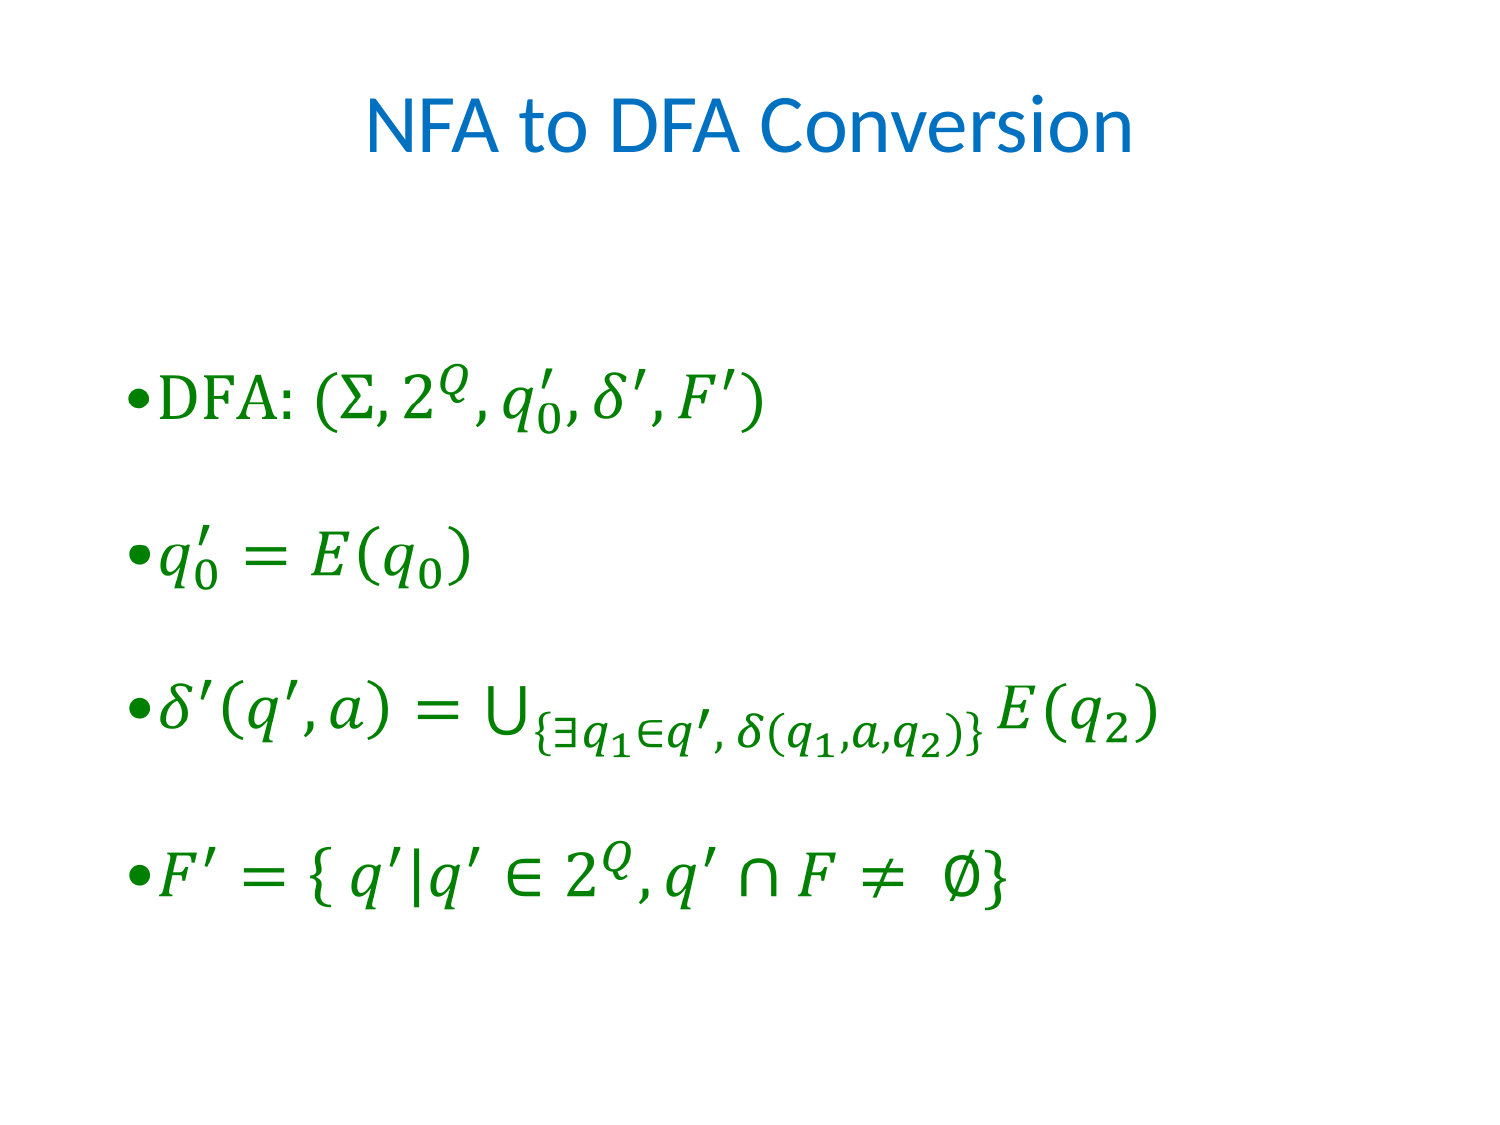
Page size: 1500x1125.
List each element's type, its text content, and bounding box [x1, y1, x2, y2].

list [75, 262, 1426, 1006]
title NFA to DFA Conversion [75, 25, 1425, 213]
